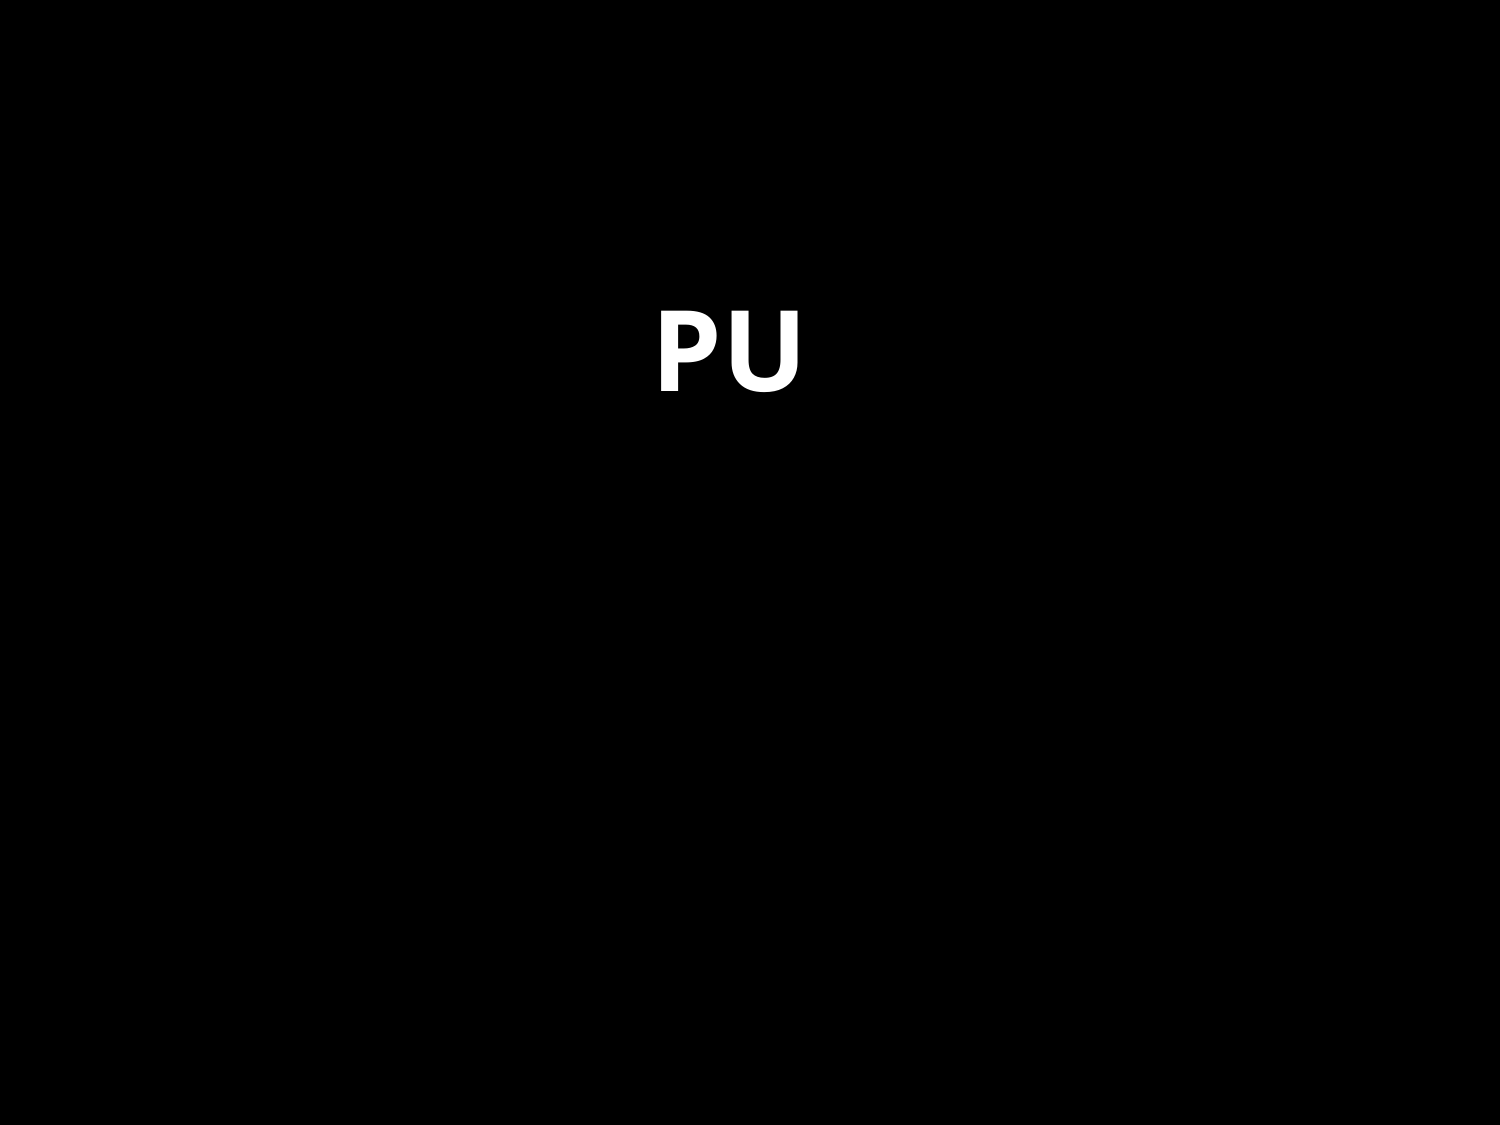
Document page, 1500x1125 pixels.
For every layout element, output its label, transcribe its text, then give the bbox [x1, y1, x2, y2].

title PU [11, 23, 1477, 1075]
